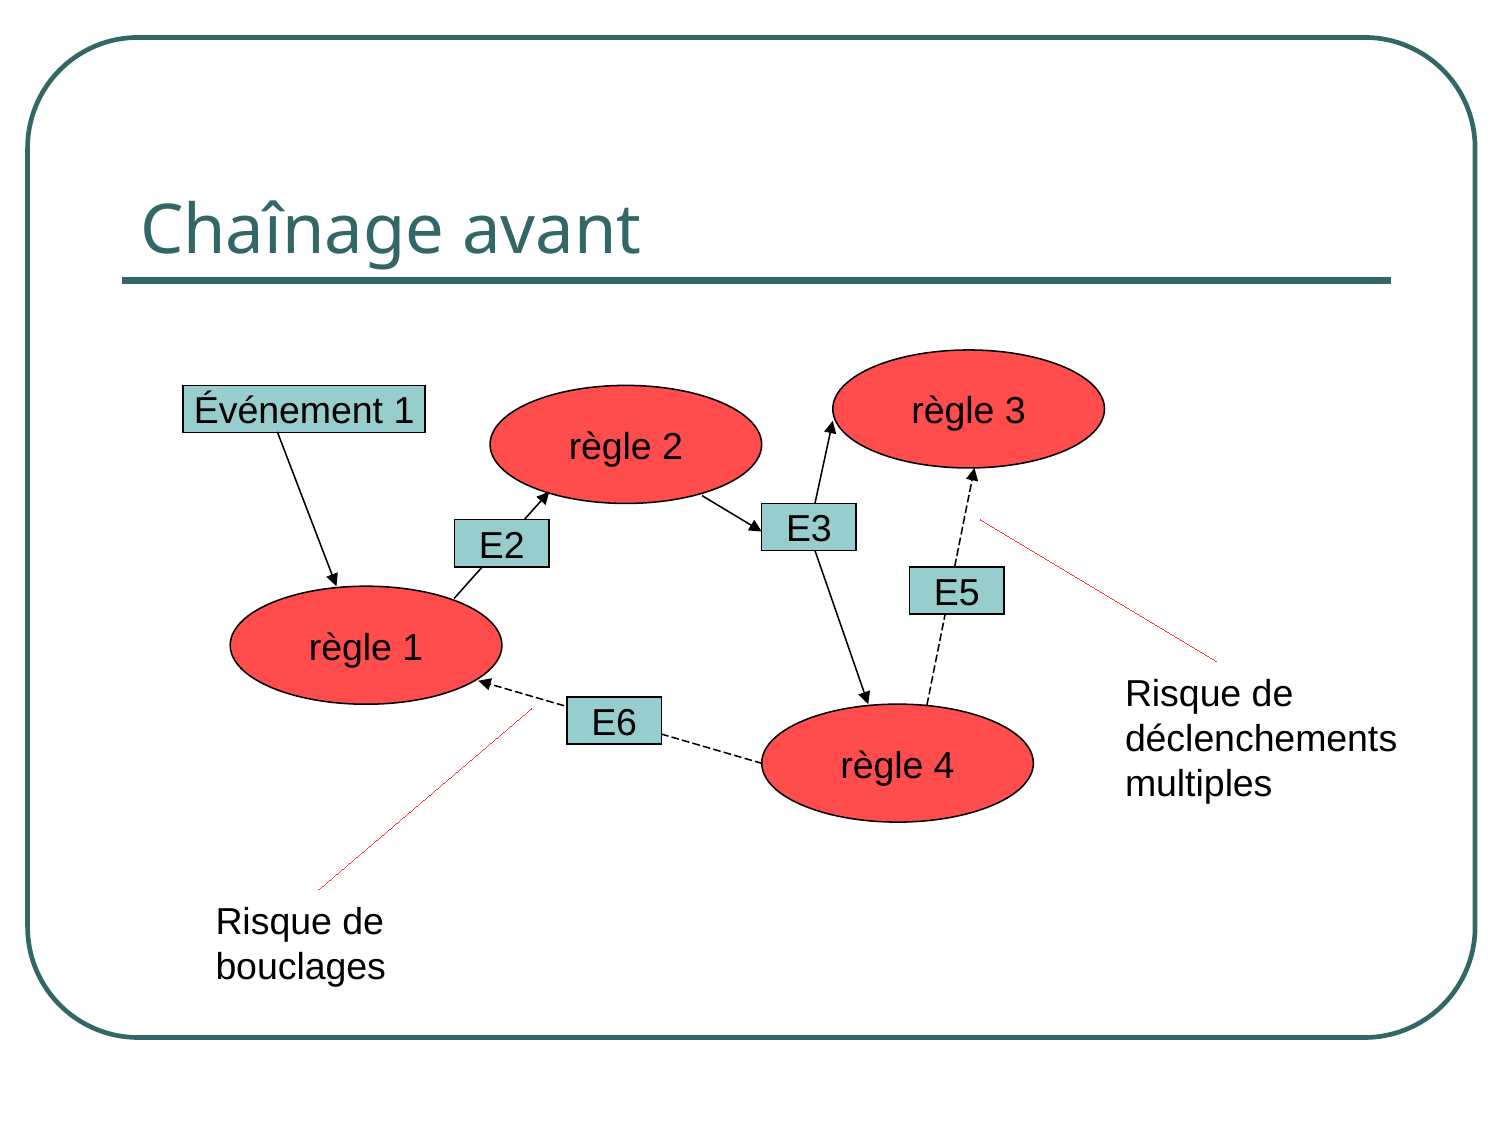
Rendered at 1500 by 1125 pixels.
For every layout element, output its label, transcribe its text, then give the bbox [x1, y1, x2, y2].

text_box E3 [761, 503, 857, 551]
text_box règle 2 [490, 385, 762, 504]
text_box règle 3 [832, 349, 1105, 468]
text_box règle 4 [761, 704, 1034, 823]
text_box Risque de bouclages [200, 889, 520, 1040]
text_box Événement 1 [183, 385, 426, 433]
text_box E6 [566, 696, 662, 744]
title Chaînage avant [125, 87, 1388, 275]
text_box Risque de déclenchements multiples [1110, 661, 1430, 812]
text_box E5 [909, 566, 1004, 615]
text_box règle 1 [230, 586, 502, 705]
text_box E2 [454, 519, 550, 567]
